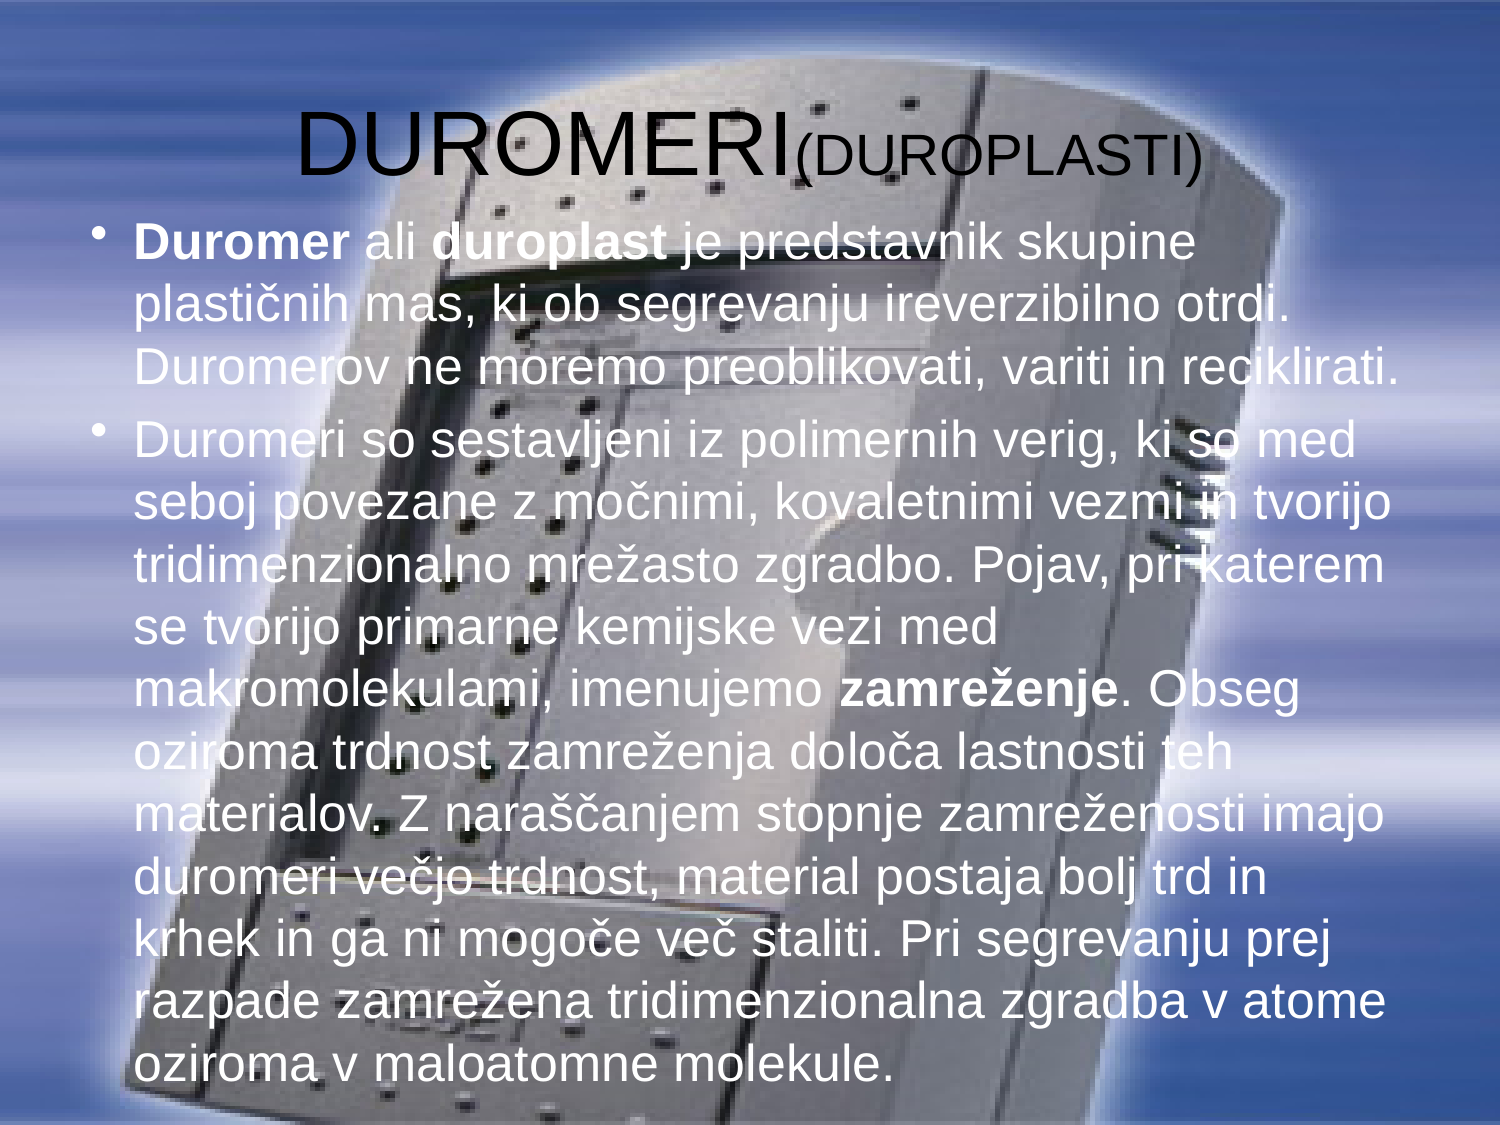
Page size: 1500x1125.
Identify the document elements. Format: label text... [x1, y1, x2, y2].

title DUROMERI(DUROPLASTI) [75, 45, 1425, 200]
picture [0, 0, 1500, 1125]
list Duromer ali duroplast je predstavnik skupine plastičnih mas, ki ob segrevanju ireverzibilno otrdi. Duromerov ne moremo preoblikovati, variti in reciklirati. Duromeri so sestavljeni iz polimernih verig, ki so med seboj povezane z močnimi, kovaletnimi vezmi in tvorijo tridimenzionalno mrežasto zgradbo. Pojav, pri katerem se tvorijo primarne kemijske vezi med makromolekulami, imenujemo zamreženje. Obseg oziroma trdnost zamreženja določa lastnosti teh materialov. Z naraščanjem stopnje zamreženosti imajo duromeri večjo trdnost, material postaja bolj trd in krhek in ga ni mogoče več staliti. Pri segrevanju prej razpade zamrežena tridimenzionalna zgradba v atome oziroma v maloatomne molekule. [75, 200, 1425, 1125]
